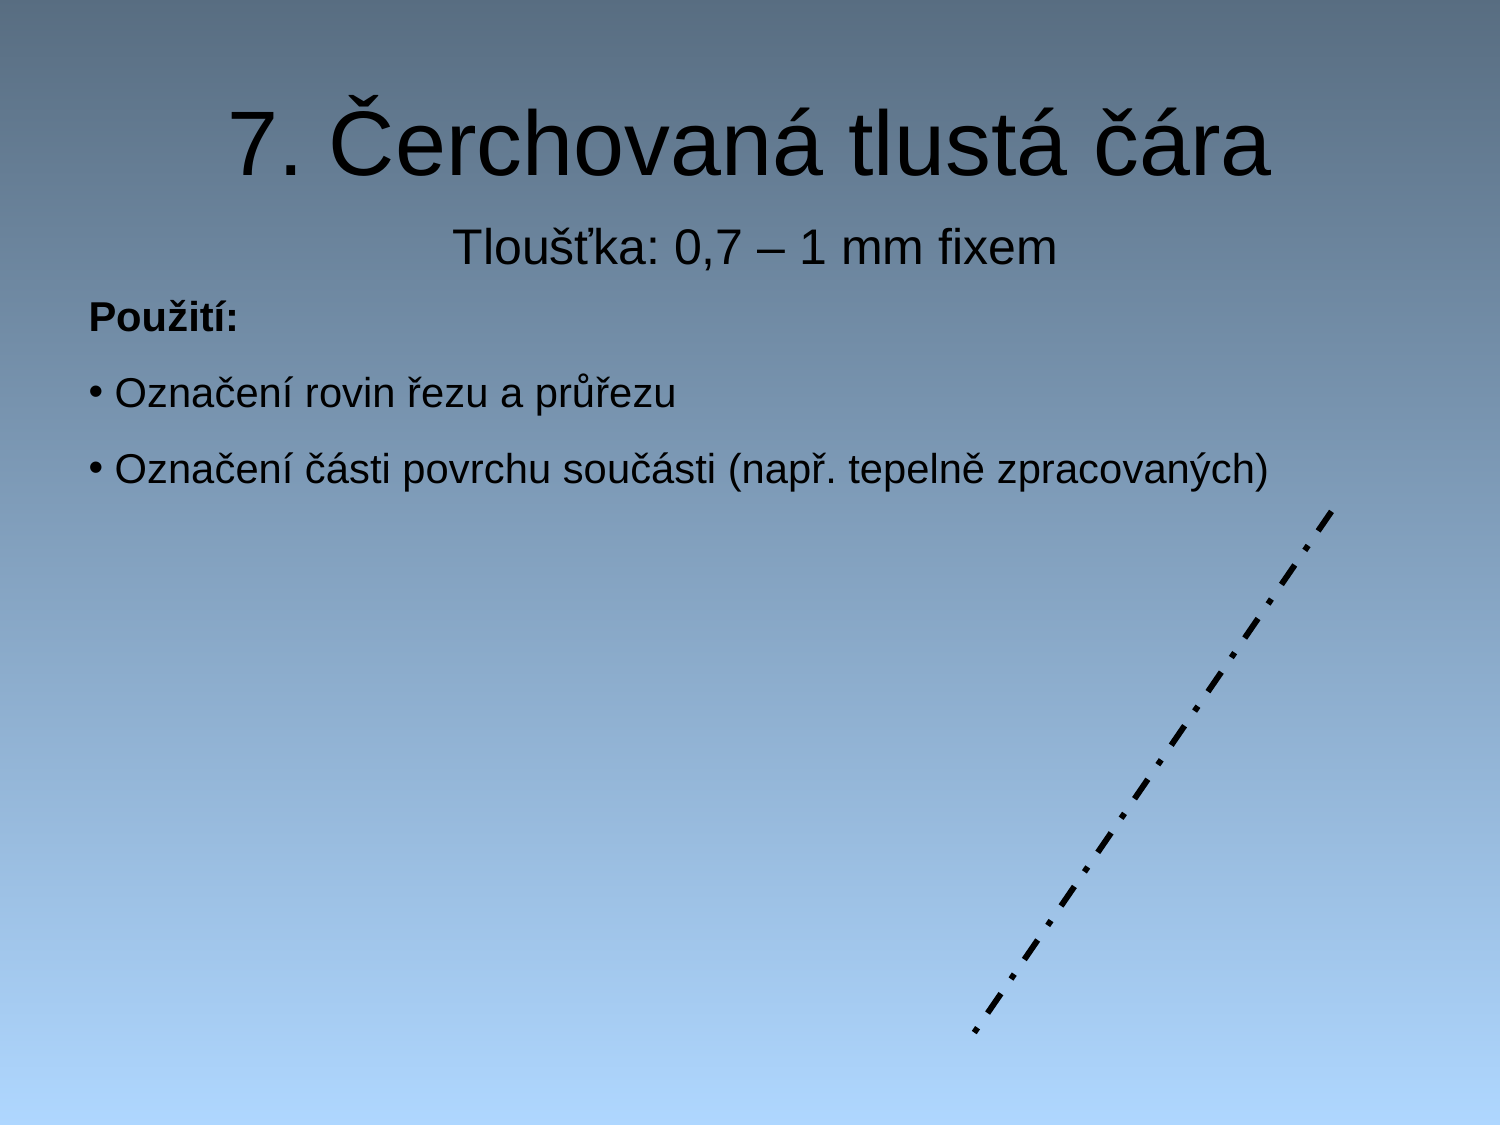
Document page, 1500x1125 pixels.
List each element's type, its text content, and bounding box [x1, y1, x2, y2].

title 7. Čerchovaná tlustá čára [75, 45, 1426, 233]
text_box Tloušťka: 0,7 ‒ 1 mm fixem [411, 206, 1101, 282]
text_box Použití: Označení rovin řezu a průřezu Označení části povrchu součásti (např. tepelně zpracovaných) [73, 282, 1453, 501]
